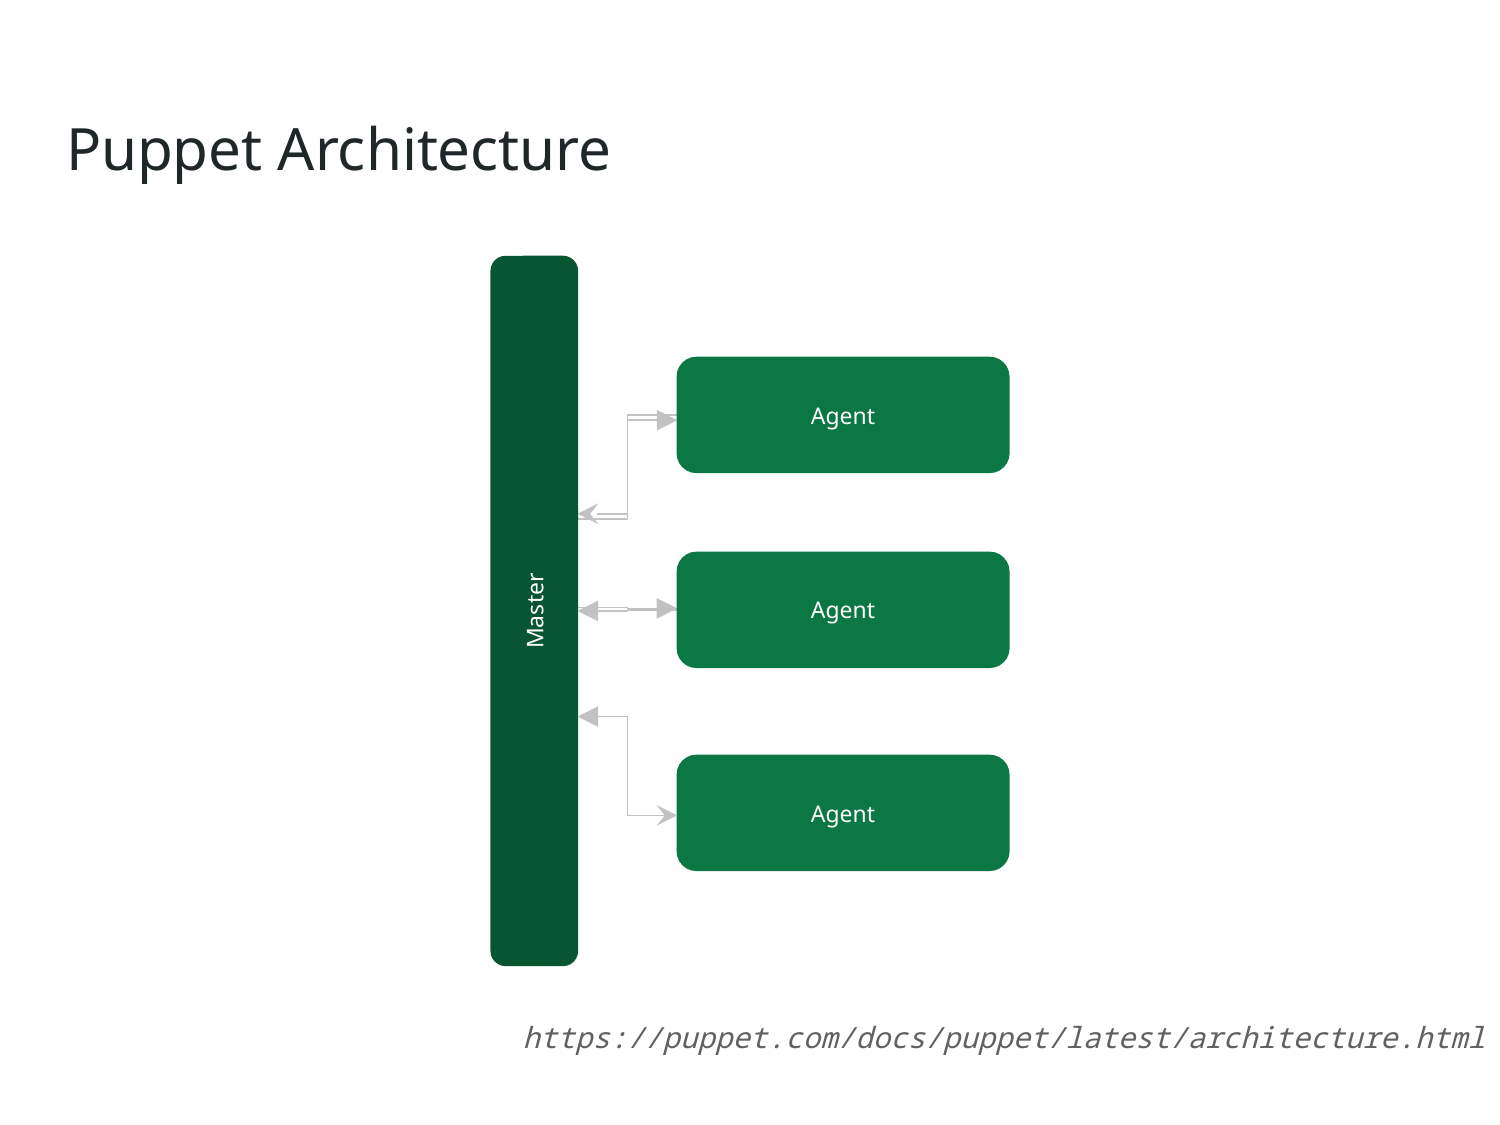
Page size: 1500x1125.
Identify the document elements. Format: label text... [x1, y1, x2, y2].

text_box Agent [677, 357, 1009, 473]
text_box Agent [677, 755, 1009, 871]
title Puppet Architecture [51, 97, 1449, 223]
text_box https://puppet.com/docs/puppet/latest/architecture.html [409, 999, 1500, 1107]
text_box Master [491, 256, 578, 966]
text_box Agent [677, 552, 1009, 668]
